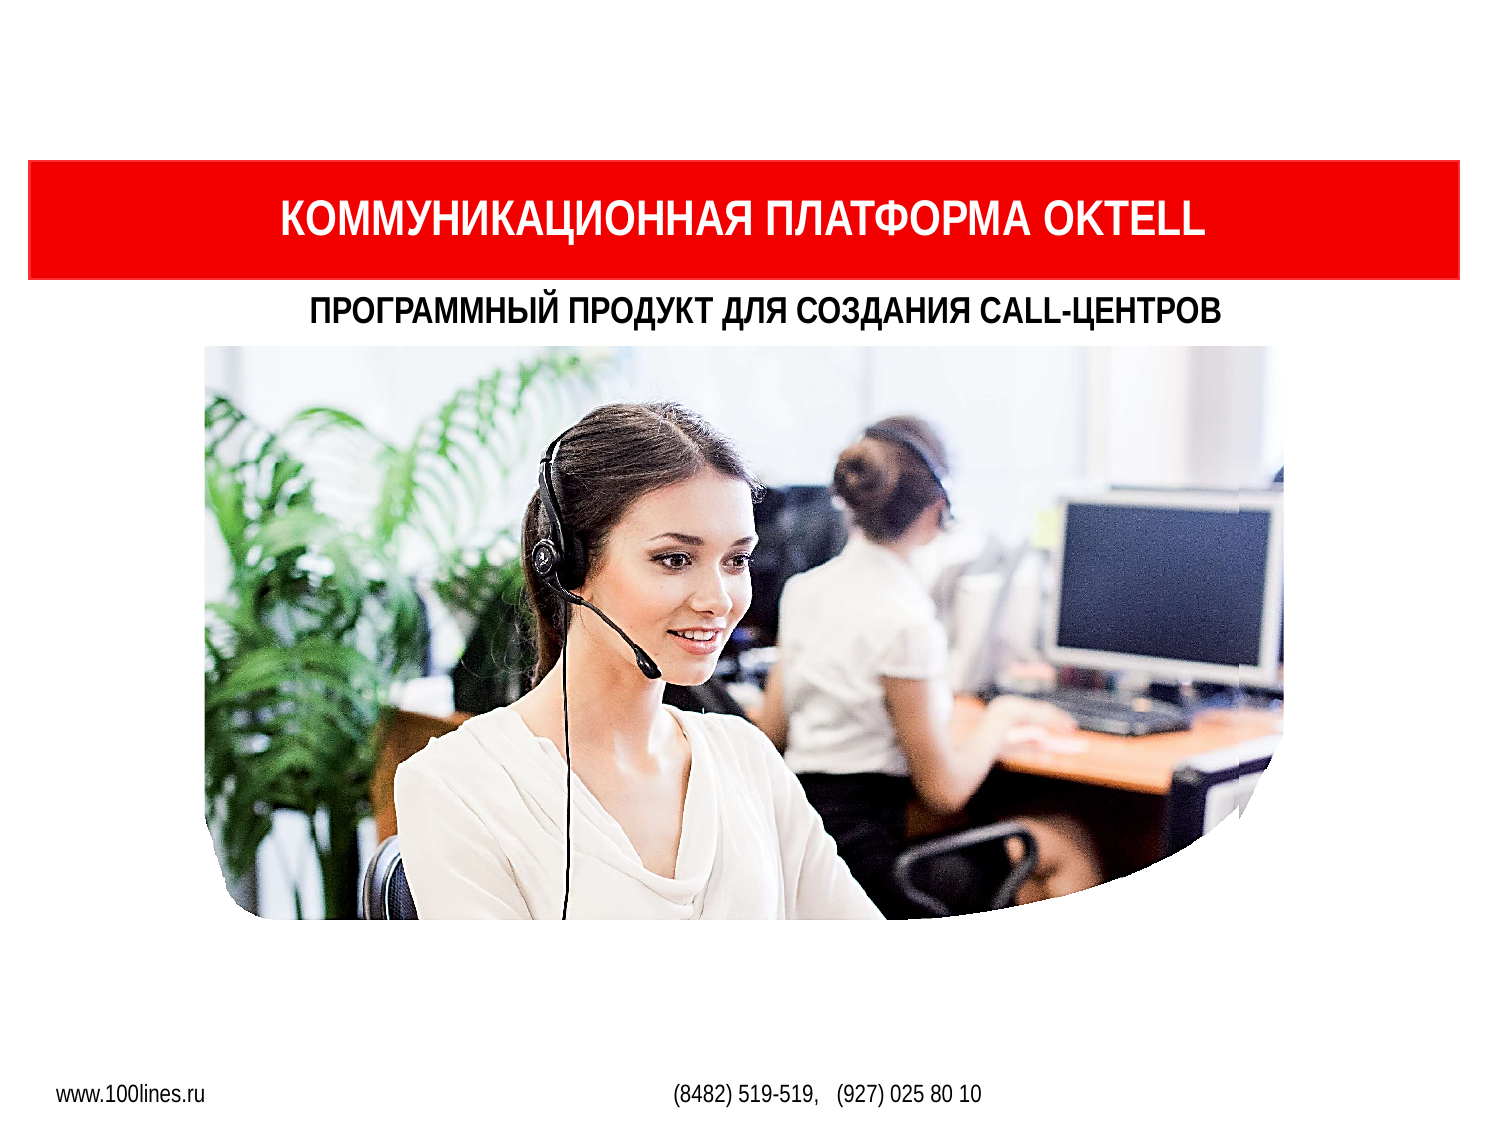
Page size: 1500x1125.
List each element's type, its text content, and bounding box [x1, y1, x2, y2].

text_box www.100lines.ru (8482) 519-519, (927) 025 80 10 [41, 1070, 1459, 1103]
picture [204, 346, 1284, 944]
text_box КОММУНИКАЦИОННАЯ ПЛАТФОРМА OKTELL [29, 160, 1459, 279]
text_box ПРОГРАММНЫЙ ПРОДУКТ ДЛЯ СОЗДАНИЯ CALL-ЦЕНТРОВ [218, 283, 1314, 339]
